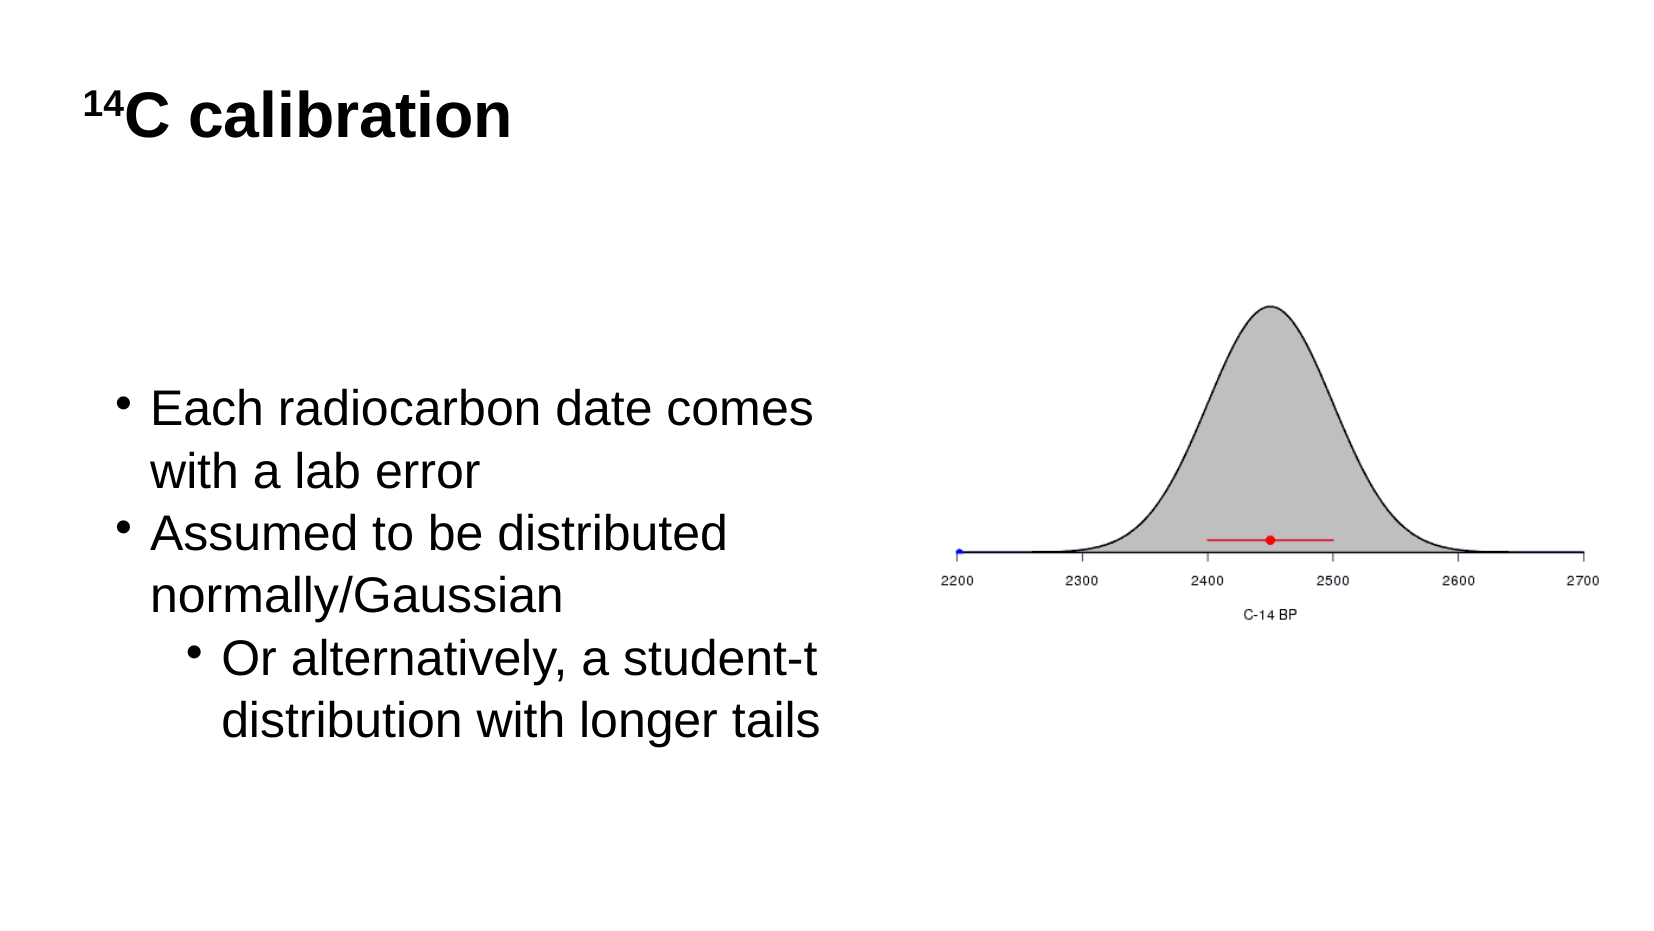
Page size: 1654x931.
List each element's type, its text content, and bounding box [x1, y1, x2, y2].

picture [915, 265, 1626, 621]
text_box 14C calibration [82, 55, 1571, 252]
text_box Each radiocarbon date comes with a lab error Assumed to be distributed normally/Gaussian Or alternatively, a student-t distribution with longer tails [114, 373, 857, 826]
